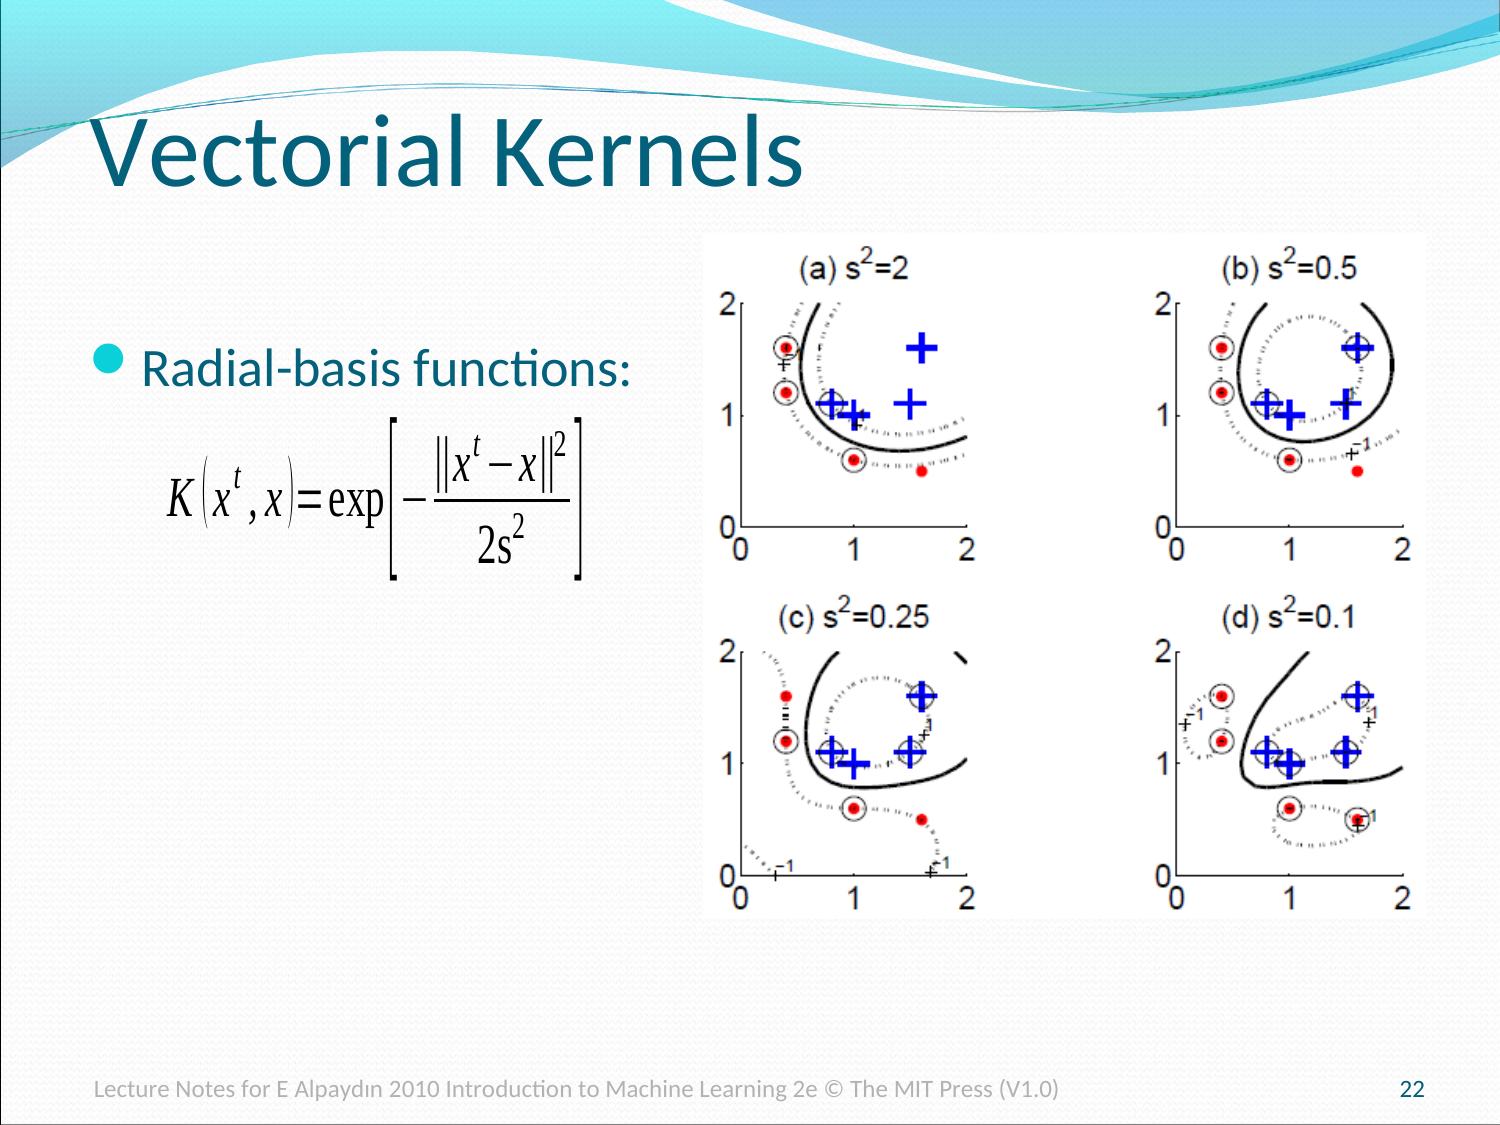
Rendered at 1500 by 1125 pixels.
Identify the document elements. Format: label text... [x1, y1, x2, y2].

text_box Vectorial Kernels [75, 75, 1426, 301]
picture [0, 0, 1500, 1125]
text_box Radial-basis functions: [75, 324, 1426, 963]
text_box Lecture Notes for E Alpaydın 2010 Introduction to Machine Learning 2e © The MIT Press (V1.0) [93, 1042, 1254, 1103]
text_box <number> [1299, 1042, 1426, 1103]
chart [155, 413, 598, 583]
